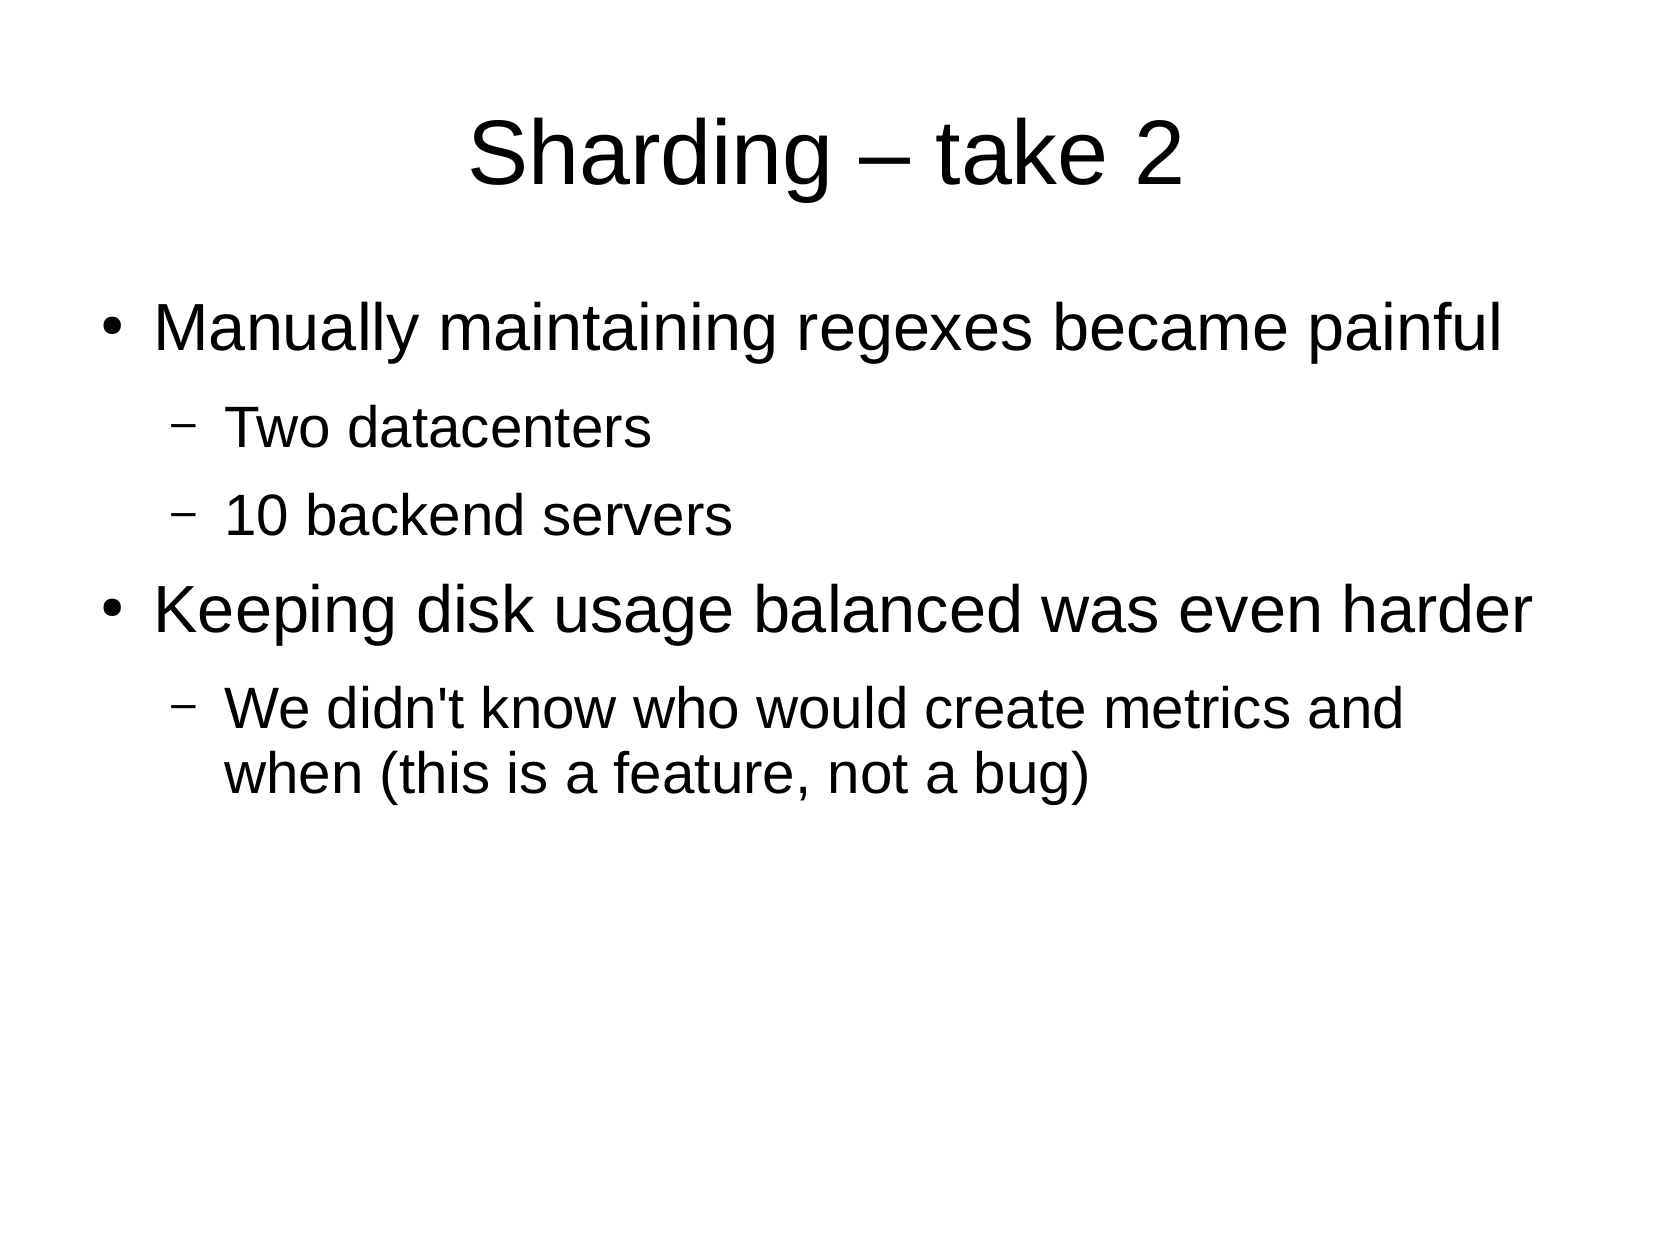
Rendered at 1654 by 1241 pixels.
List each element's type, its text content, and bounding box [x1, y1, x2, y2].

title Sharding – take 2 [82, 49, 1571, 257]
list Manually maintaining regexes became painful Two datacenters 10 backend servers Keeping disk usage balanced was even harder We didn't know who would create metrics and when (this is a feature, not a bug) [82, 290, 1538, 1010]
